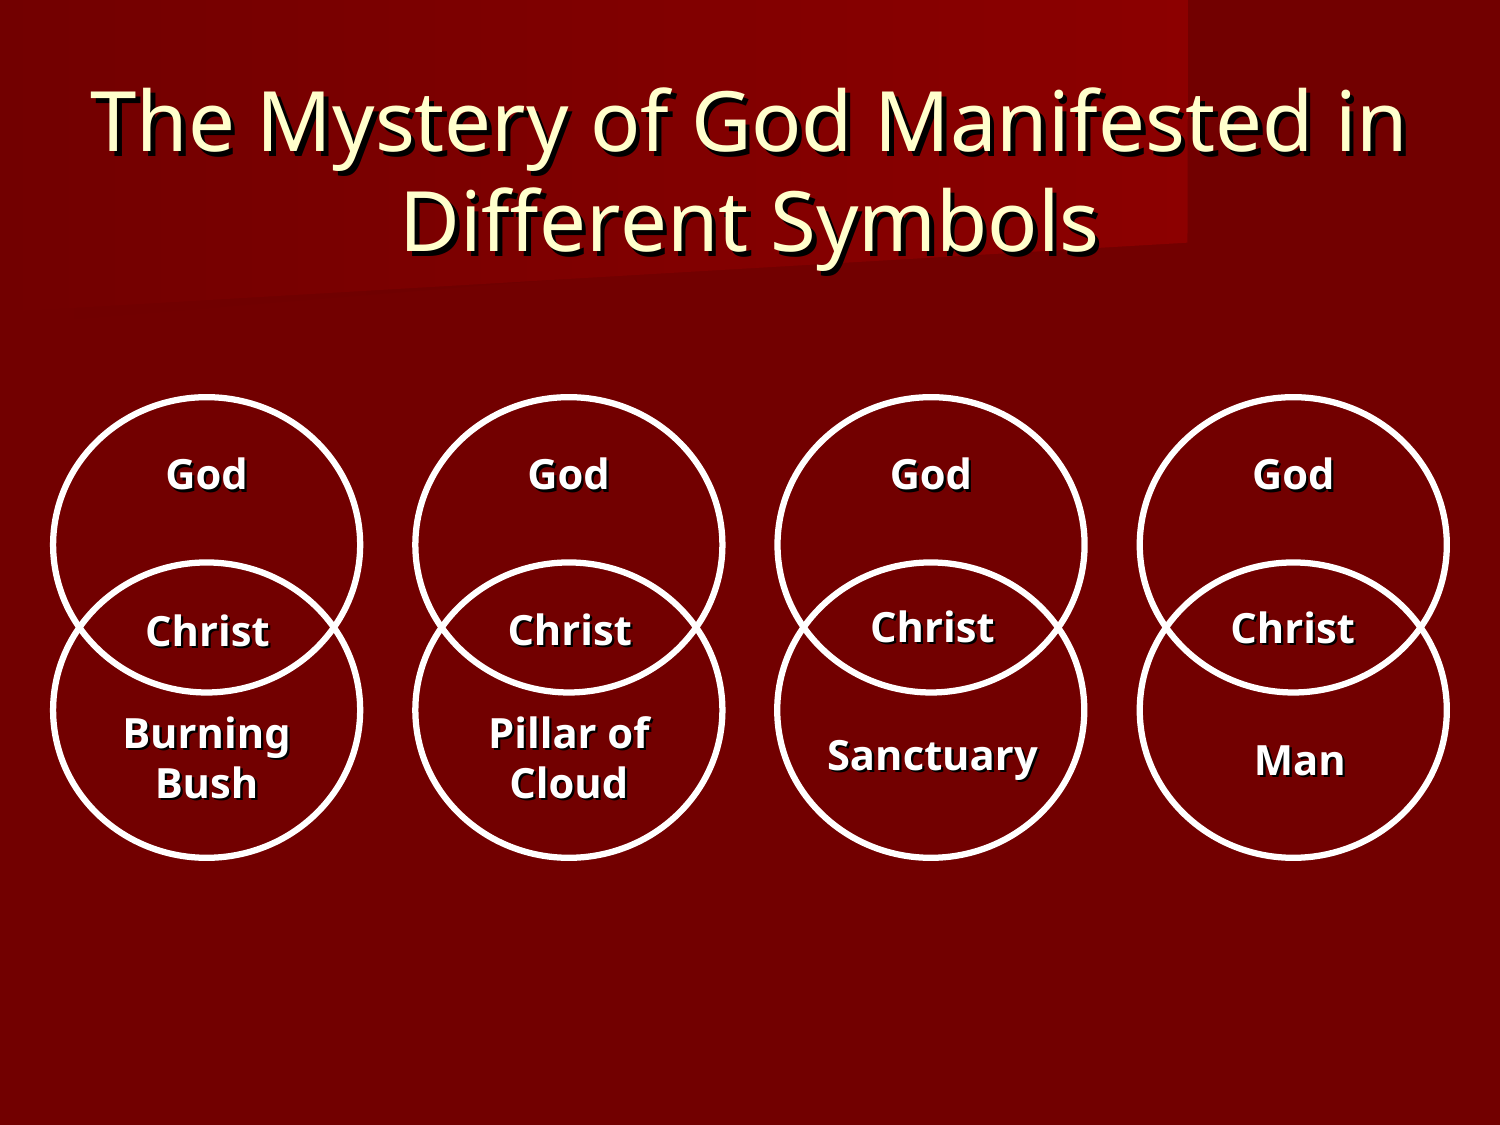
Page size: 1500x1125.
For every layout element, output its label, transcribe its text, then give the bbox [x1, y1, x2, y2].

text_box Sanctuary [767, 720, 1098, 786]
text_box God [1168, 566, 1418, 693]
text_box God [806, 566, 1056, 693]
text_box Pillar of Cloud [415, 562, 723, 858]
text_box God [415, 397, 723, 627]
text_box Man [1135, 726, 1466, 792]
text_box God [777, 397, 1085, 624]
text_box God [1139, 397, 1447, 625]
title The Mystery of God Manifested in Different Symbols [75, 60, 1426, 277]
text_box Christ [121, 596, 294, 663]
text_box Christ [483, 595, 656, 662]
text_box God [53, 397, 361, 627]
text_box Christ [846, 592, 1019, 659]
text_box Burning Bush [53, 562, 361, 858]
text_box Christ [1206, 594, 1379, 660]
